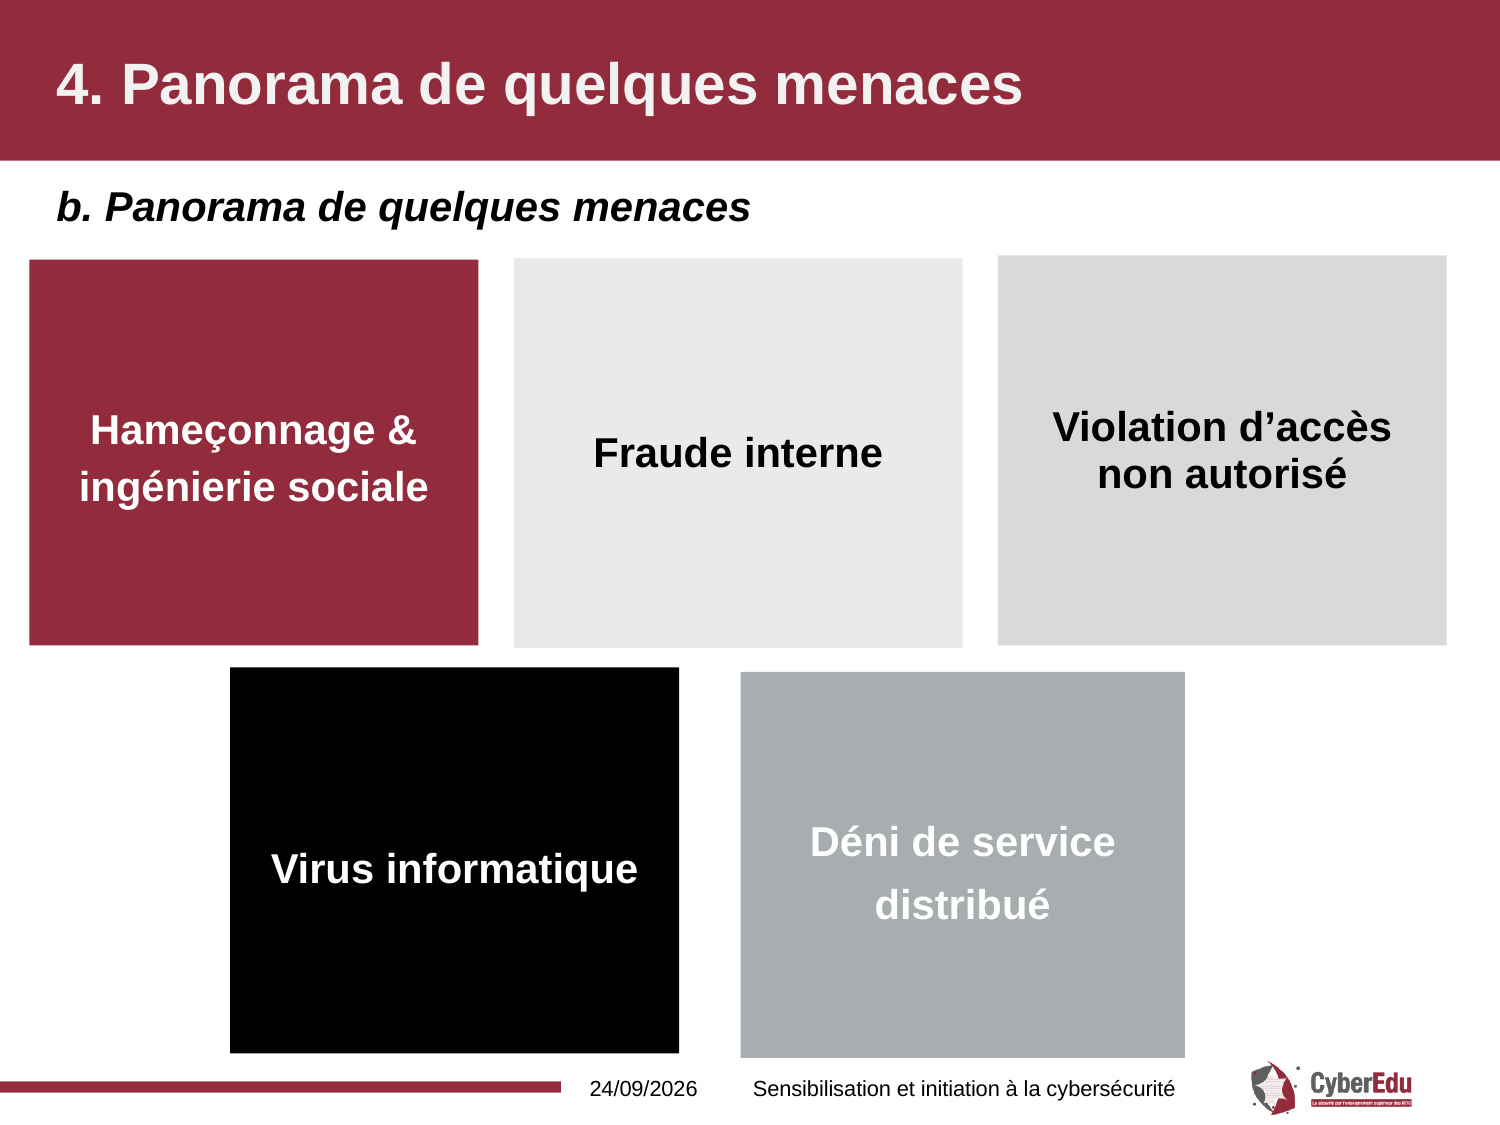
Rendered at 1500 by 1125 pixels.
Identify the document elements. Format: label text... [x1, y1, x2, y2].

footer Sensibilisation et initiation à la cybersécurité [738, 1057, 1236, 1118]
text_box Déni de service distribué [740, 671, 1185, 1058]
picture [1246, 1060, 1412, 1115]
list b. Panorama de quelques menaces [41, 172, 1471, 268]
text_box Hameçonnage & ingénierie sociale [29, 259, 479, 646]
title 4. Panorama de quelques menaces [41, 1, 1471, 161]
text_box Fraude interne [513, 258, 963, 649]
text_box Virus informatique [230, 667, 680, 1054]
text_box Violation d’accès non autorisé [997, 255, 1447, 646]
slide_number 15/11/2020 [561, 1057, 727, 1118]
